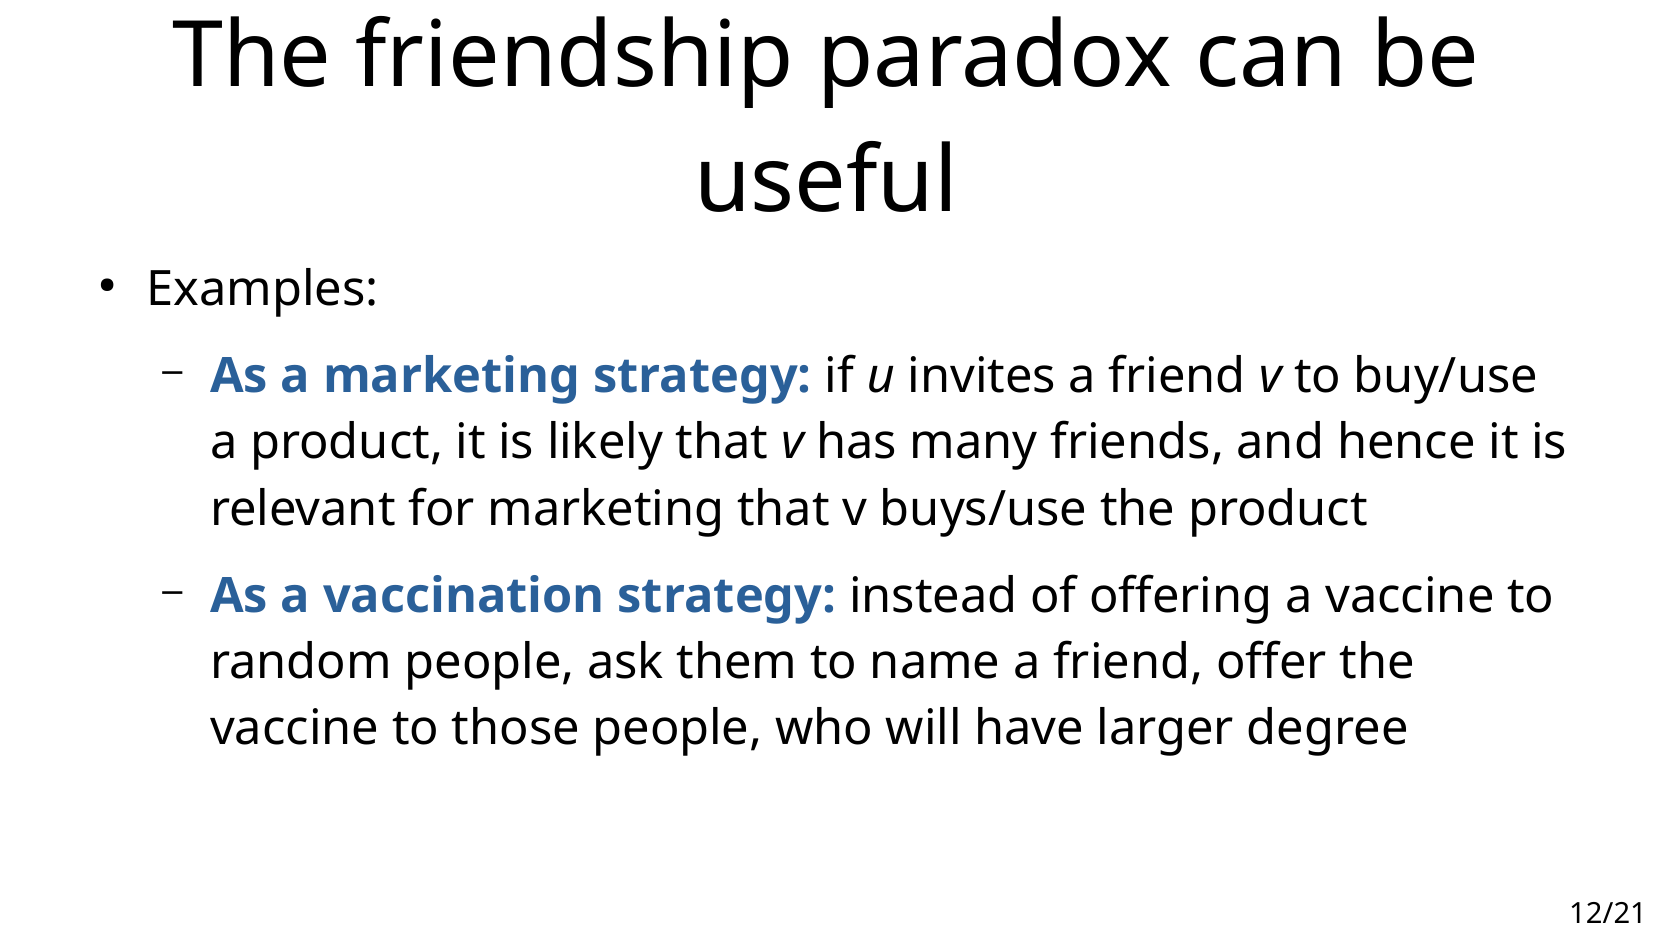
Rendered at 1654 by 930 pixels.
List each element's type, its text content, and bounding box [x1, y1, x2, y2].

list Examples: As a marketing strategy: if u invites a friend v to buy/use a product, it is likely that v has many friends, and hence it is relevant for marketing that v buys/use the product As a vaccination strategy: instead of offering a vaccine to random people, ask them to name a friend, offer the vaccine to those people, who will have larger degree [82, 252, 1571, 841]
title The friendship paradox can be useful [82, 1, 1571, 225]
